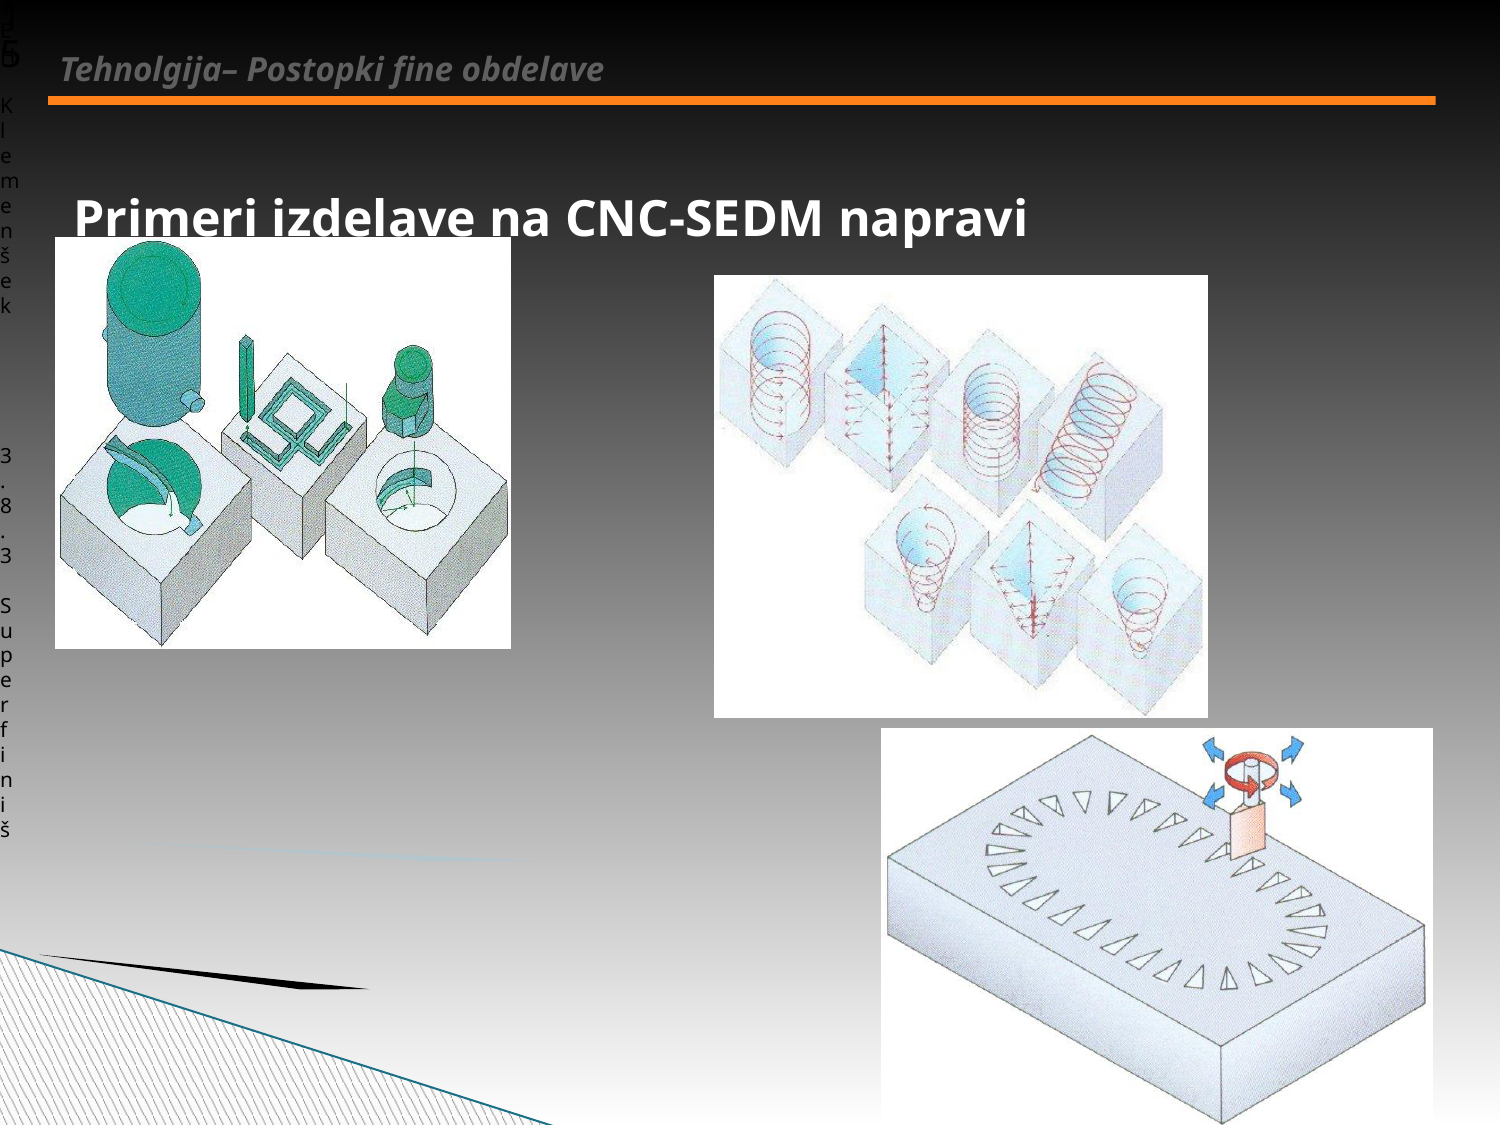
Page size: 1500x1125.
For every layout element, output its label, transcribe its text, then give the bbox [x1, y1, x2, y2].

text_box Primeri izdelave na CNC-SEDM napravi [58, 119, 1265, 255]
picture [55, 237, 511, 649]
picture [0, 952, 543, 1125]
picture [714, 275, 1208, 718]
picture [881, 728, 1433, 1125]
